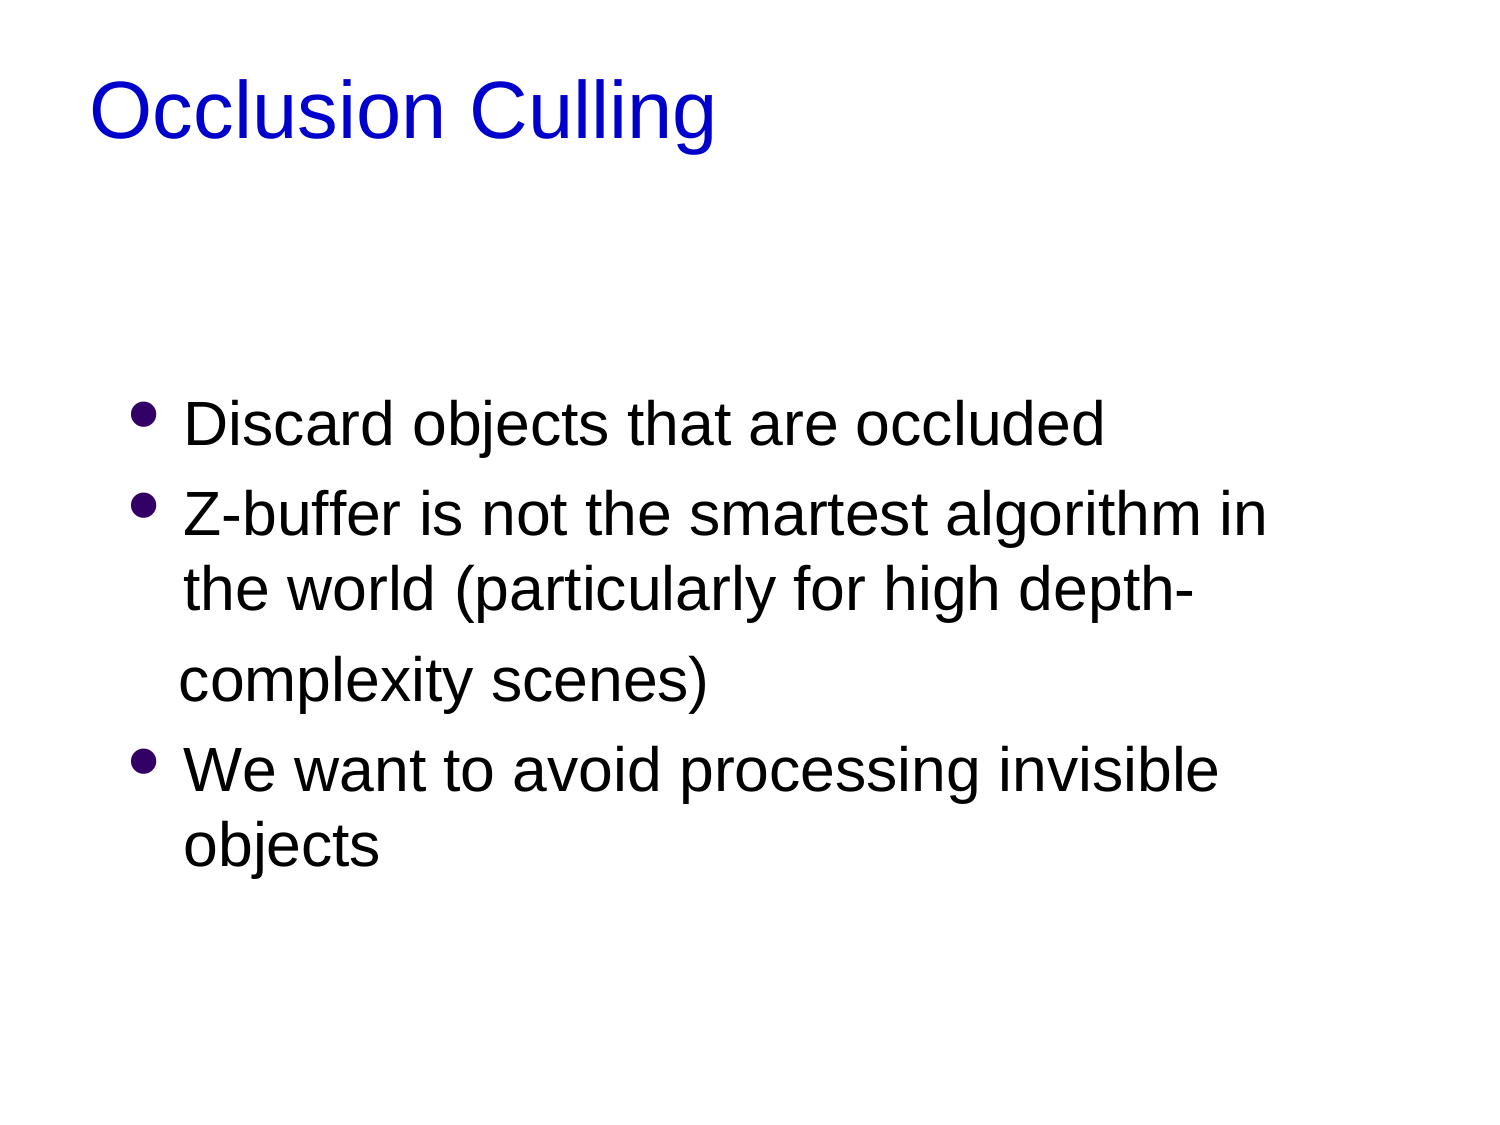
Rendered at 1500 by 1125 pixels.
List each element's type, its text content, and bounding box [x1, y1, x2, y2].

title Occlusion Culling [74, 20, 1313, 163]
list Discard objects that are occluded Z-buffer is not the smartest algorithm in the world (particularly for high depth- complexity scenes) We want to avoid processing invisible objects [112, 375, 1388, 1051]
